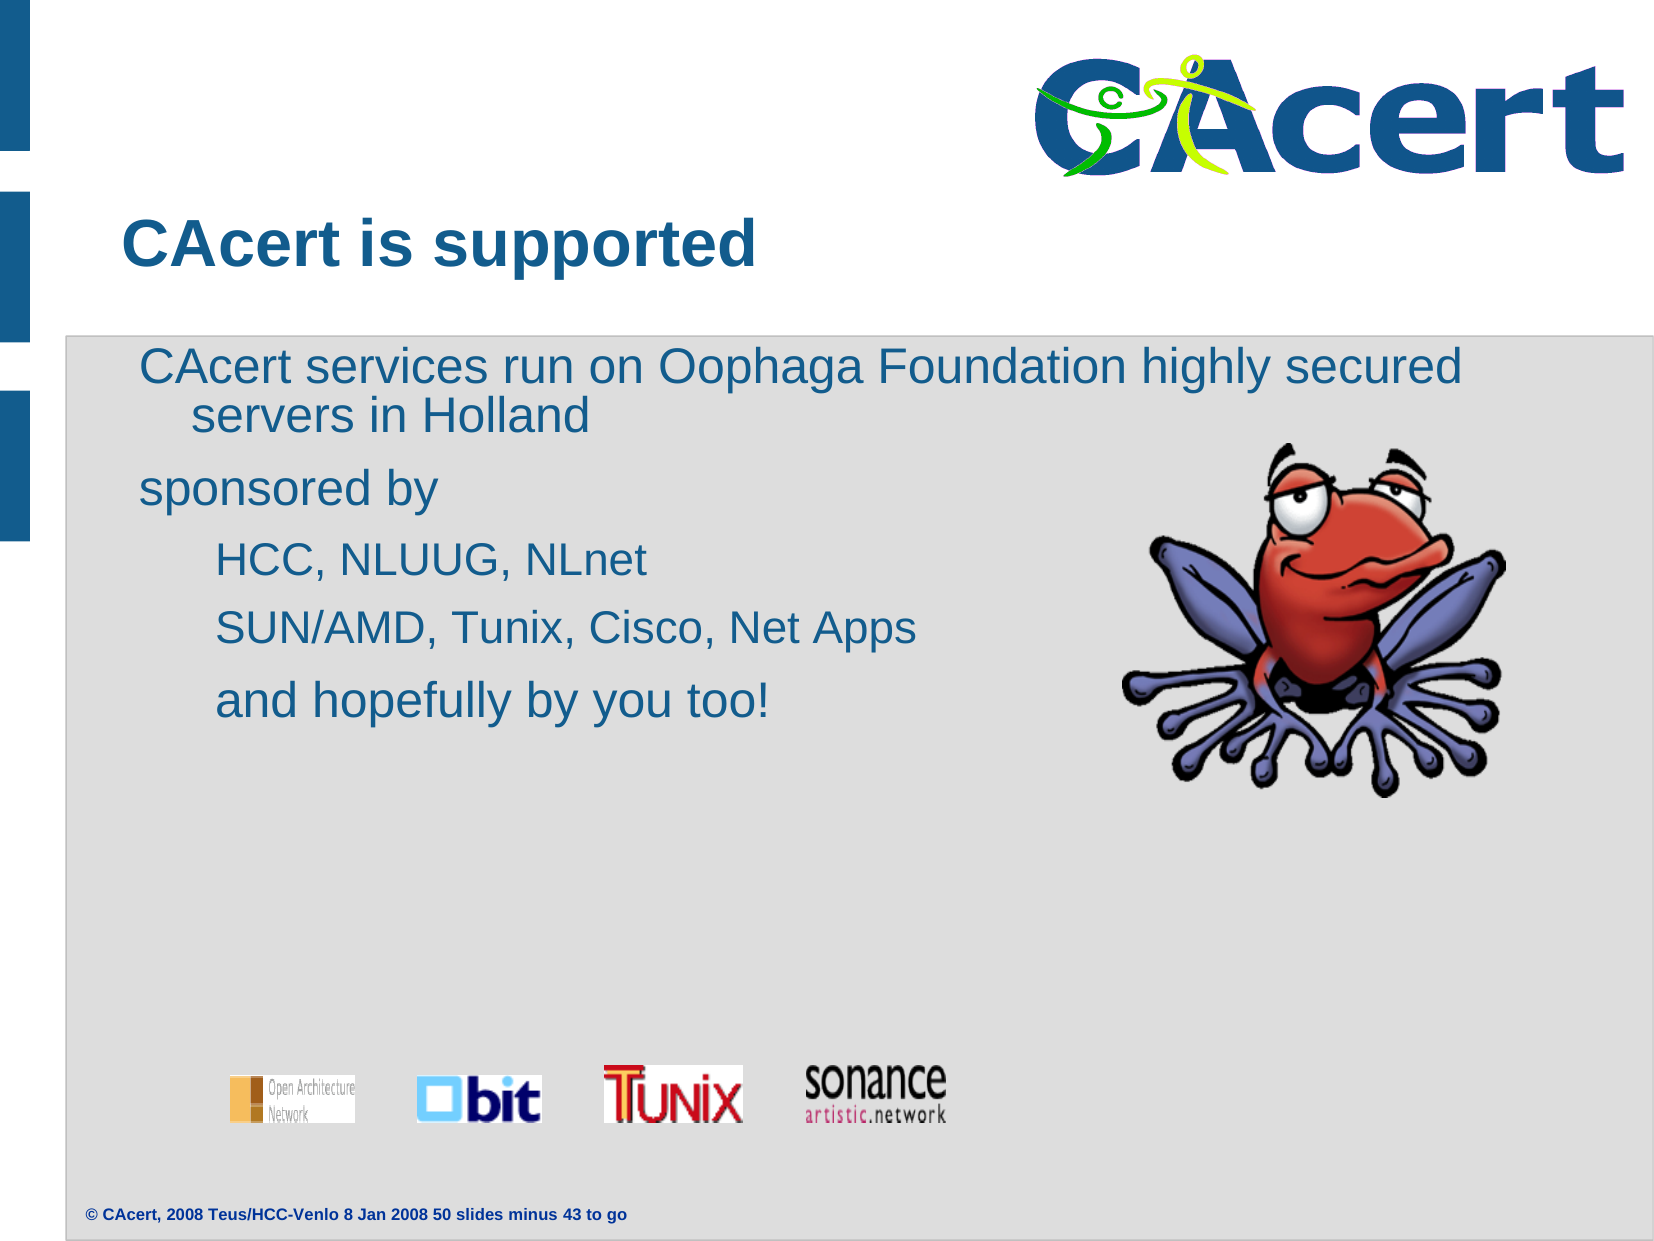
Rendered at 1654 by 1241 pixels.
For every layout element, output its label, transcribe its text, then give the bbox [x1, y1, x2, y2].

title CAcert is supported [121, 184, 1534, 309]
picture [230, 1075, 355, 1123]
picture [806, 1065, 946, 1123]
list CAcert services run on Oophaga Foundation highly secured servers in Holland sponsored by HCC, NLUUG, NLnet SUN/AMD, Tunix, Cisco, Net Apps and hopefully by you too! [121, 344, 1596, 1008]
picture [417, 1075, 542, 1123]
picture [604, 1065, 743, 1123]
picture [1122, 443, 1506, 798]
picture [1033, 53, 1625, 178]
